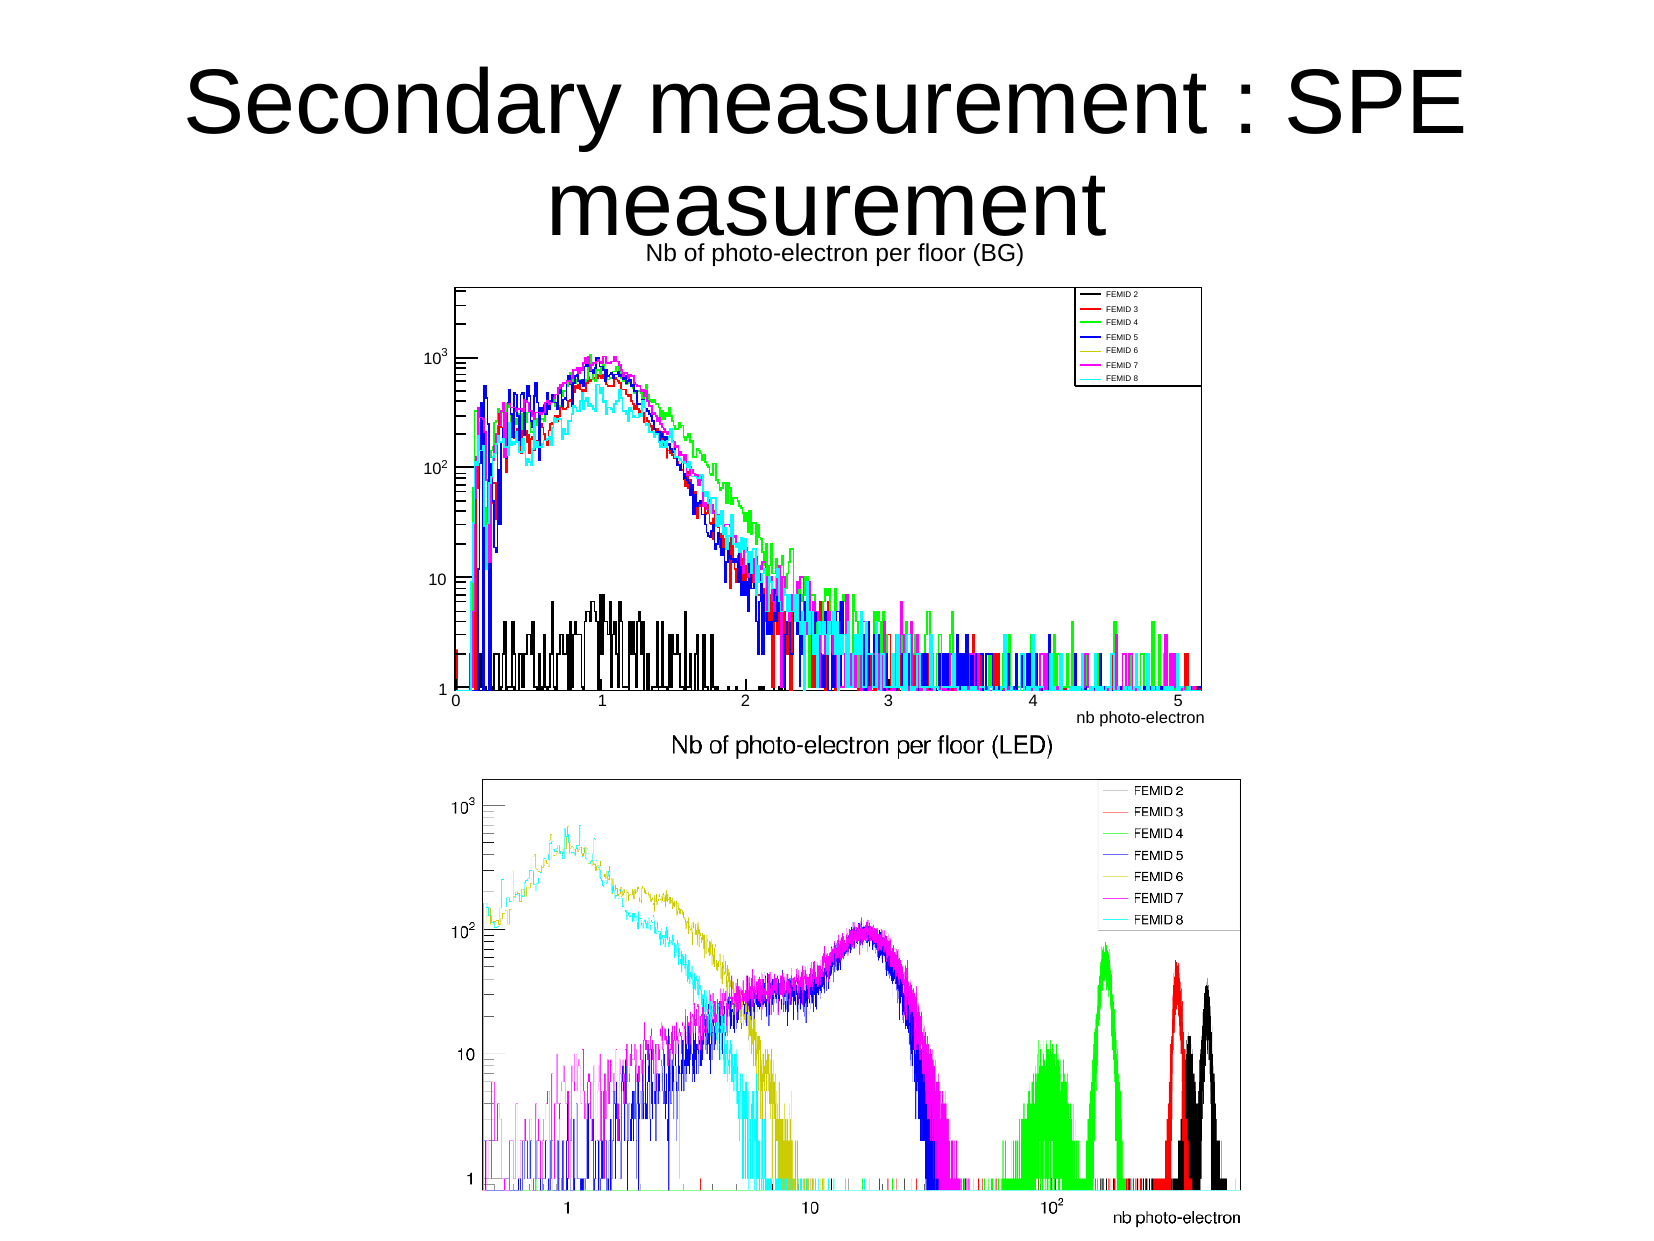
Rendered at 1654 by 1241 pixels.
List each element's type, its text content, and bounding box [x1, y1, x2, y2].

picture [360, 235, 1335, 1241]
title Secondary measurement : SPE measurement [82, 49, 1571, 257]
